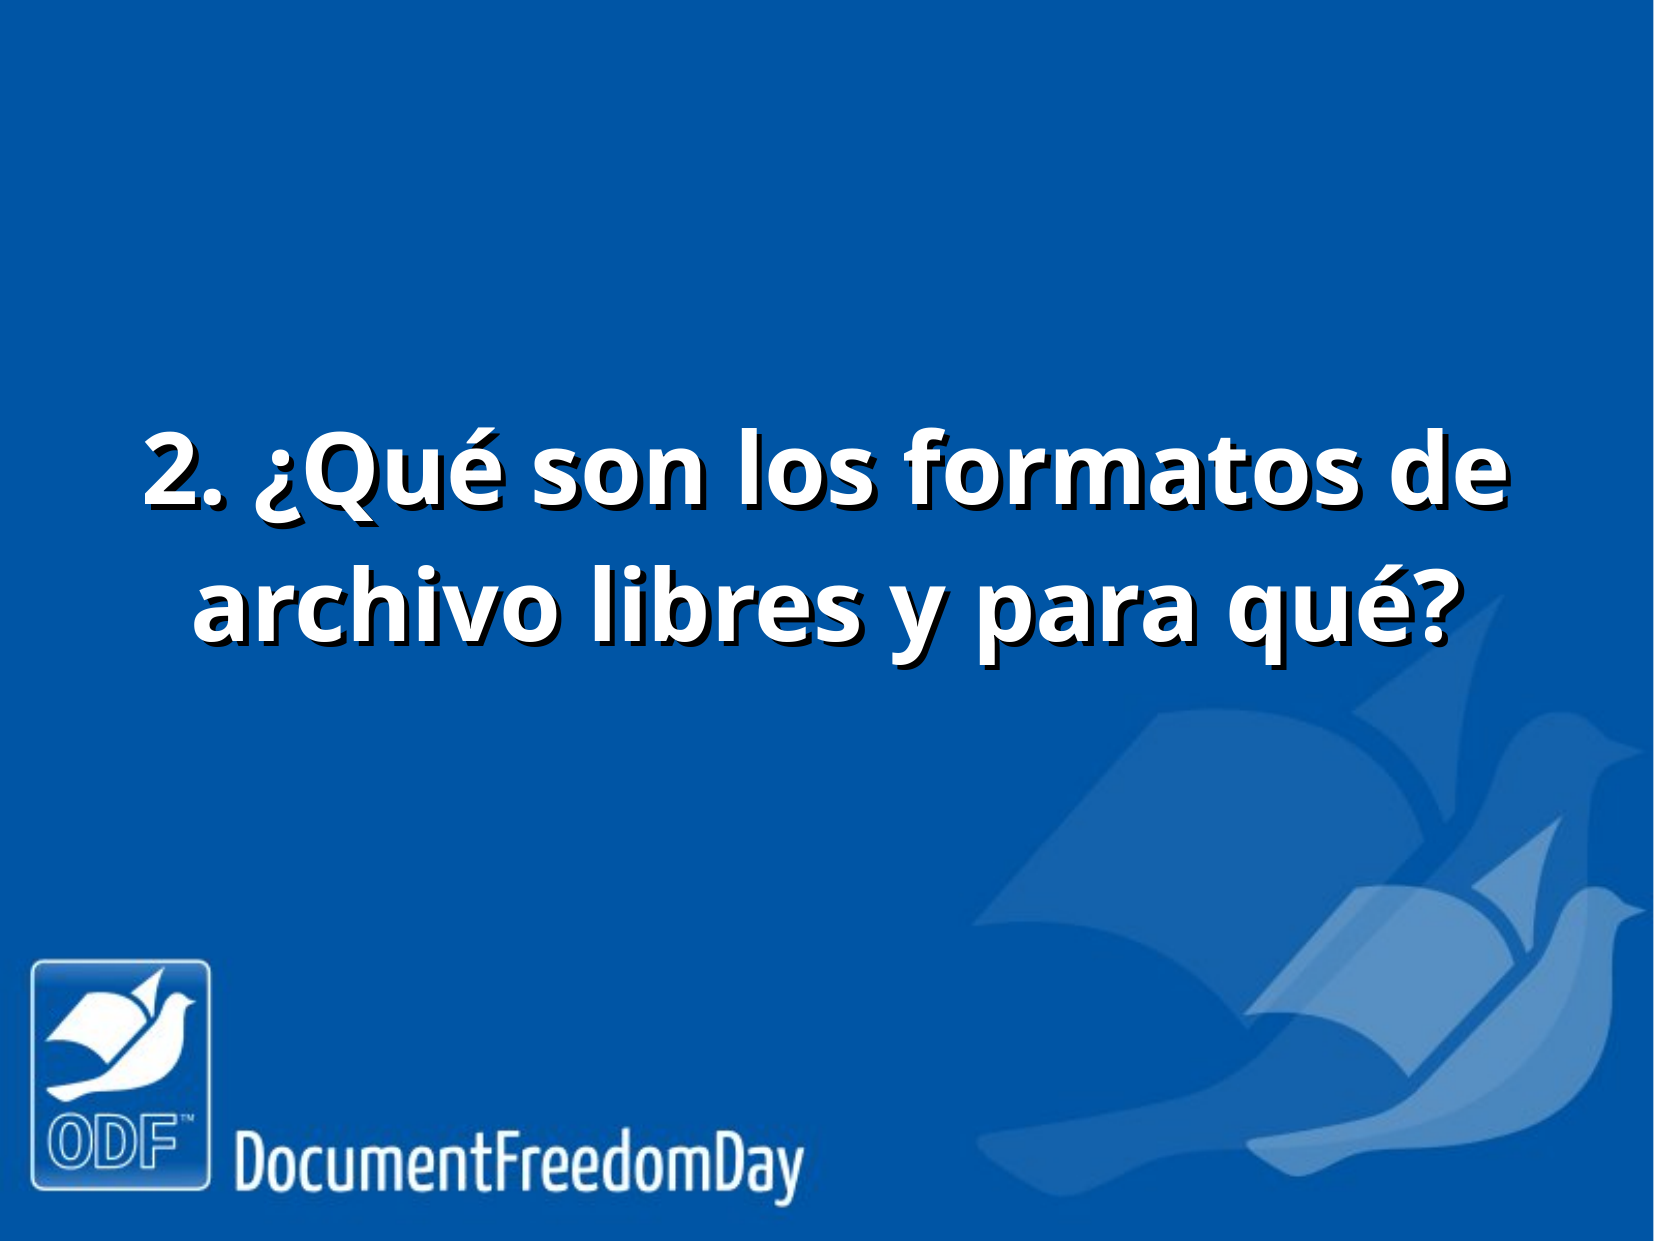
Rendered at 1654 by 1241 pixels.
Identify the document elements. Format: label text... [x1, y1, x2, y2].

title 2. ¿Qué son los formatos de archivo libres y para qué? [82, 413, 1571, 655]
picture [0, 0, 1654, 1241]
